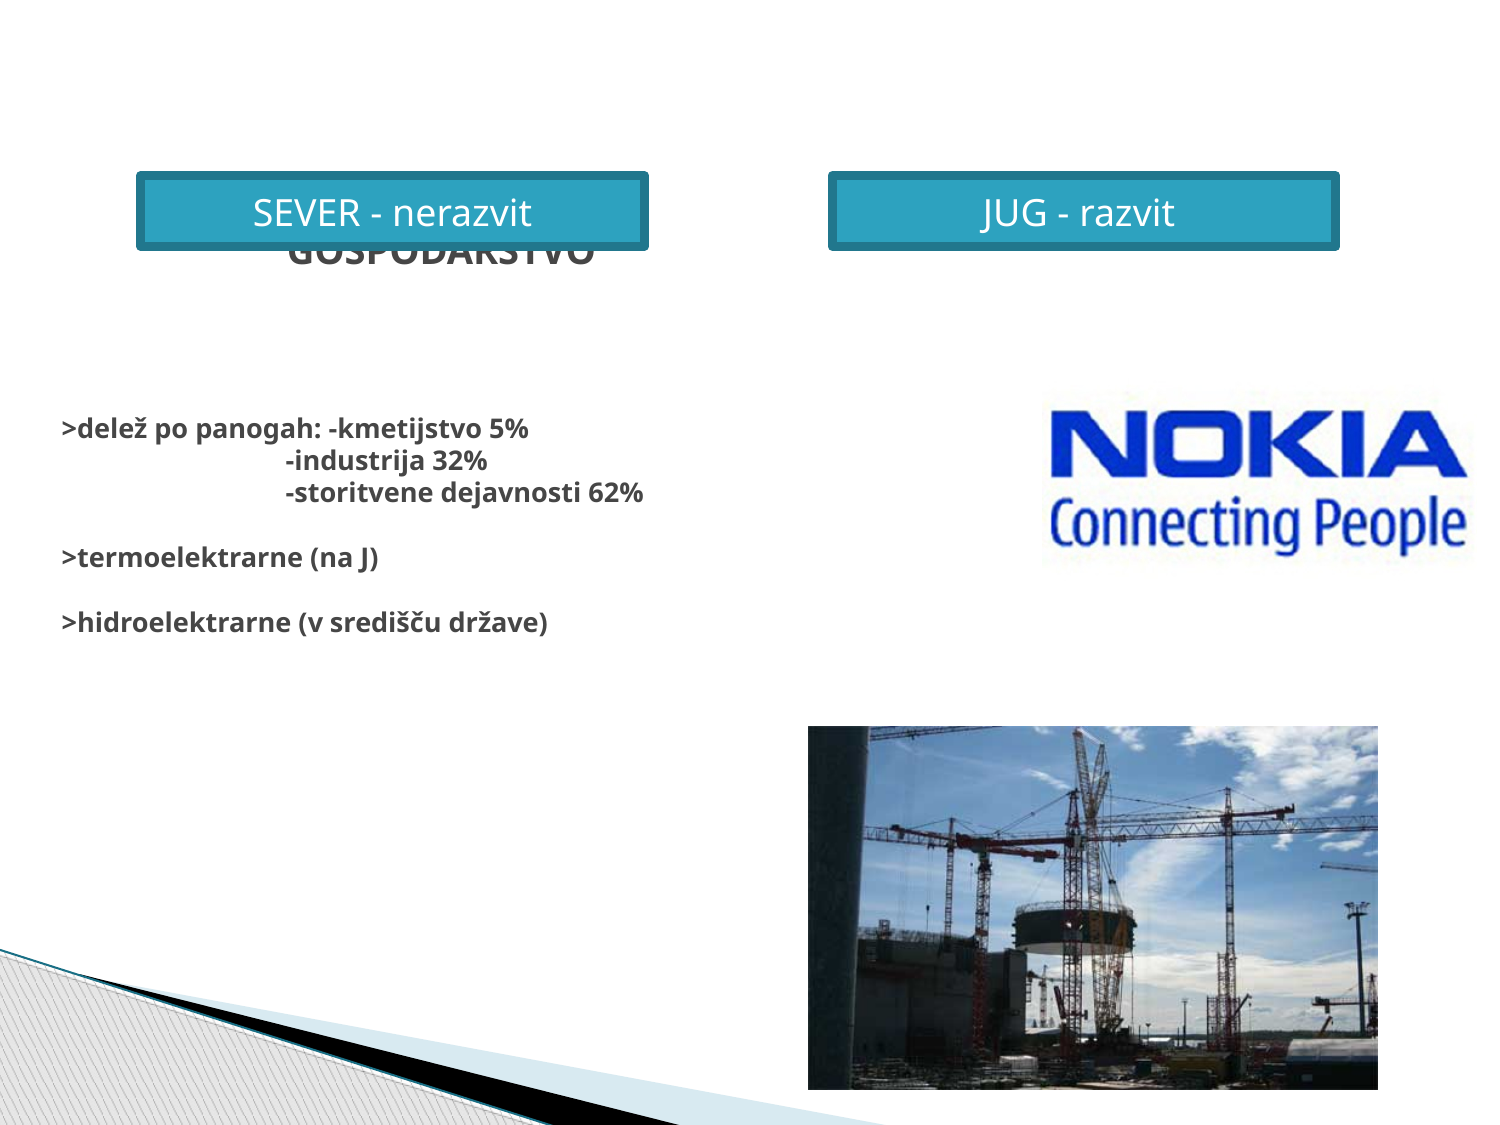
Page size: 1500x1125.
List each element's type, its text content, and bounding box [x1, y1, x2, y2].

text_box SEVER - nerazvit [140, 175, 645, 247]
picture [1042, 269, 1477, 704]
text_box JUG - razvit [832, 175, 1336, 247]
title GOSPODARSTVO >delež po panogah: -kmetijstvo 5% -industrija 32% -storitvene dejavnosti 62% >termoelektrarne (na J) >hidroelektrarne (v središču države) [46, 23, 1454, 1010]
picture [808, 726, 1378, 1090]
